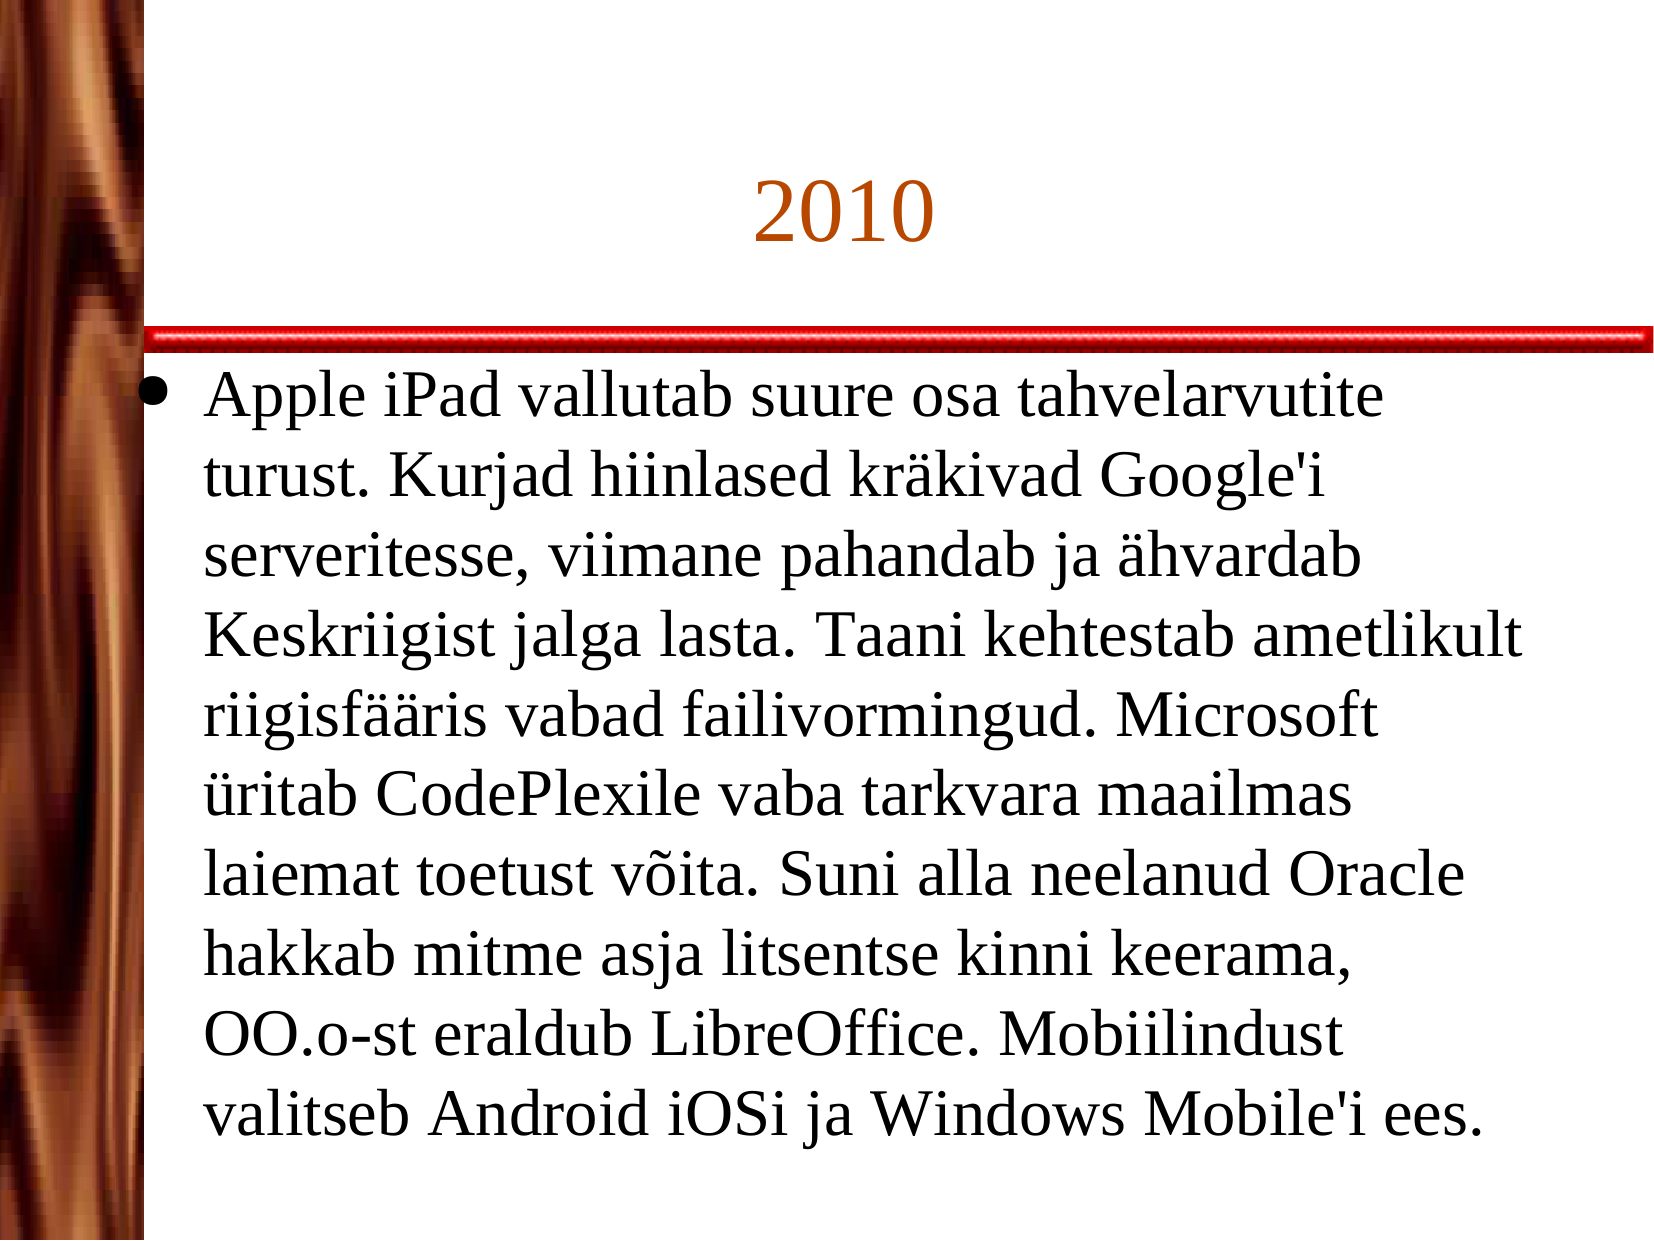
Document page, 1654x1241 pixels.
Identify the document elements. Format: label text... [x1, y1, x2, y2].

picture [0, 0, 1654, 1240]
title 2010 [121, 100, 1533, 312]
list Apple iPad vallutab suure osa tahvelarvutite turust. Kurjad hiinlased kräkivad Google'i serveritesse, viimane pahandab ja ähvardab Keskriigist jalga lasta. Taani kehtestab ametlikult riigisfääris vabad failivormingud. Microsoft üritab CodePlexile vaba tarkvara maailmas laiemat toetust võita. Suni alla neelanud Oracle hakkab mitme asja litsentse kinni keerama, OO.o-st eraldub LibreOffice. Mobiilindust valitseb Android iOSi ja Windows Mobile'i ees. [121, 350, 1533, 1170]
